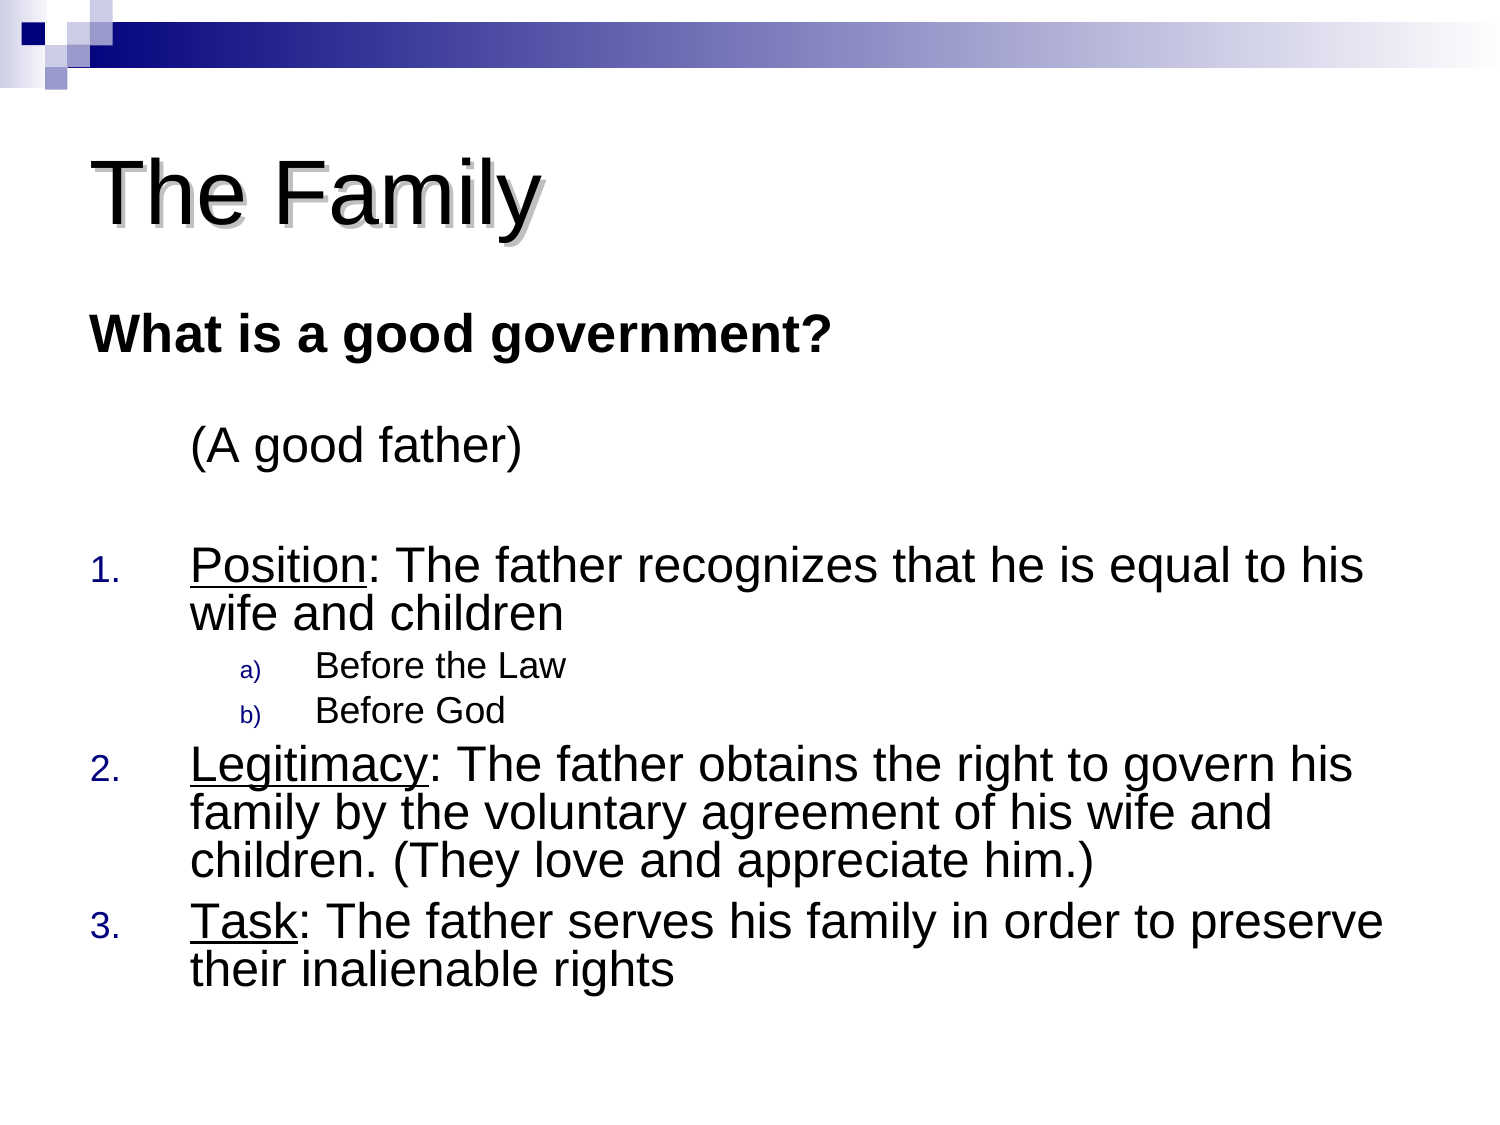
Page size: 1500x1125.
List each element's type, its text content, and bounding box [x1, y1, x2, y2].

list What is a good government? (A good father) Position: The father recognizes that he is equal to his wife and children Before the Law Before God Legitimacy: The father obtains the right to govern his family by the voluntary agreement of his wife and children. (They love and appreciate him.) Task: The father serves his family in order to preserve their inalienable rights [75, 303, 1426, 1047]
title The Family [75, 75, 1426, 301]
